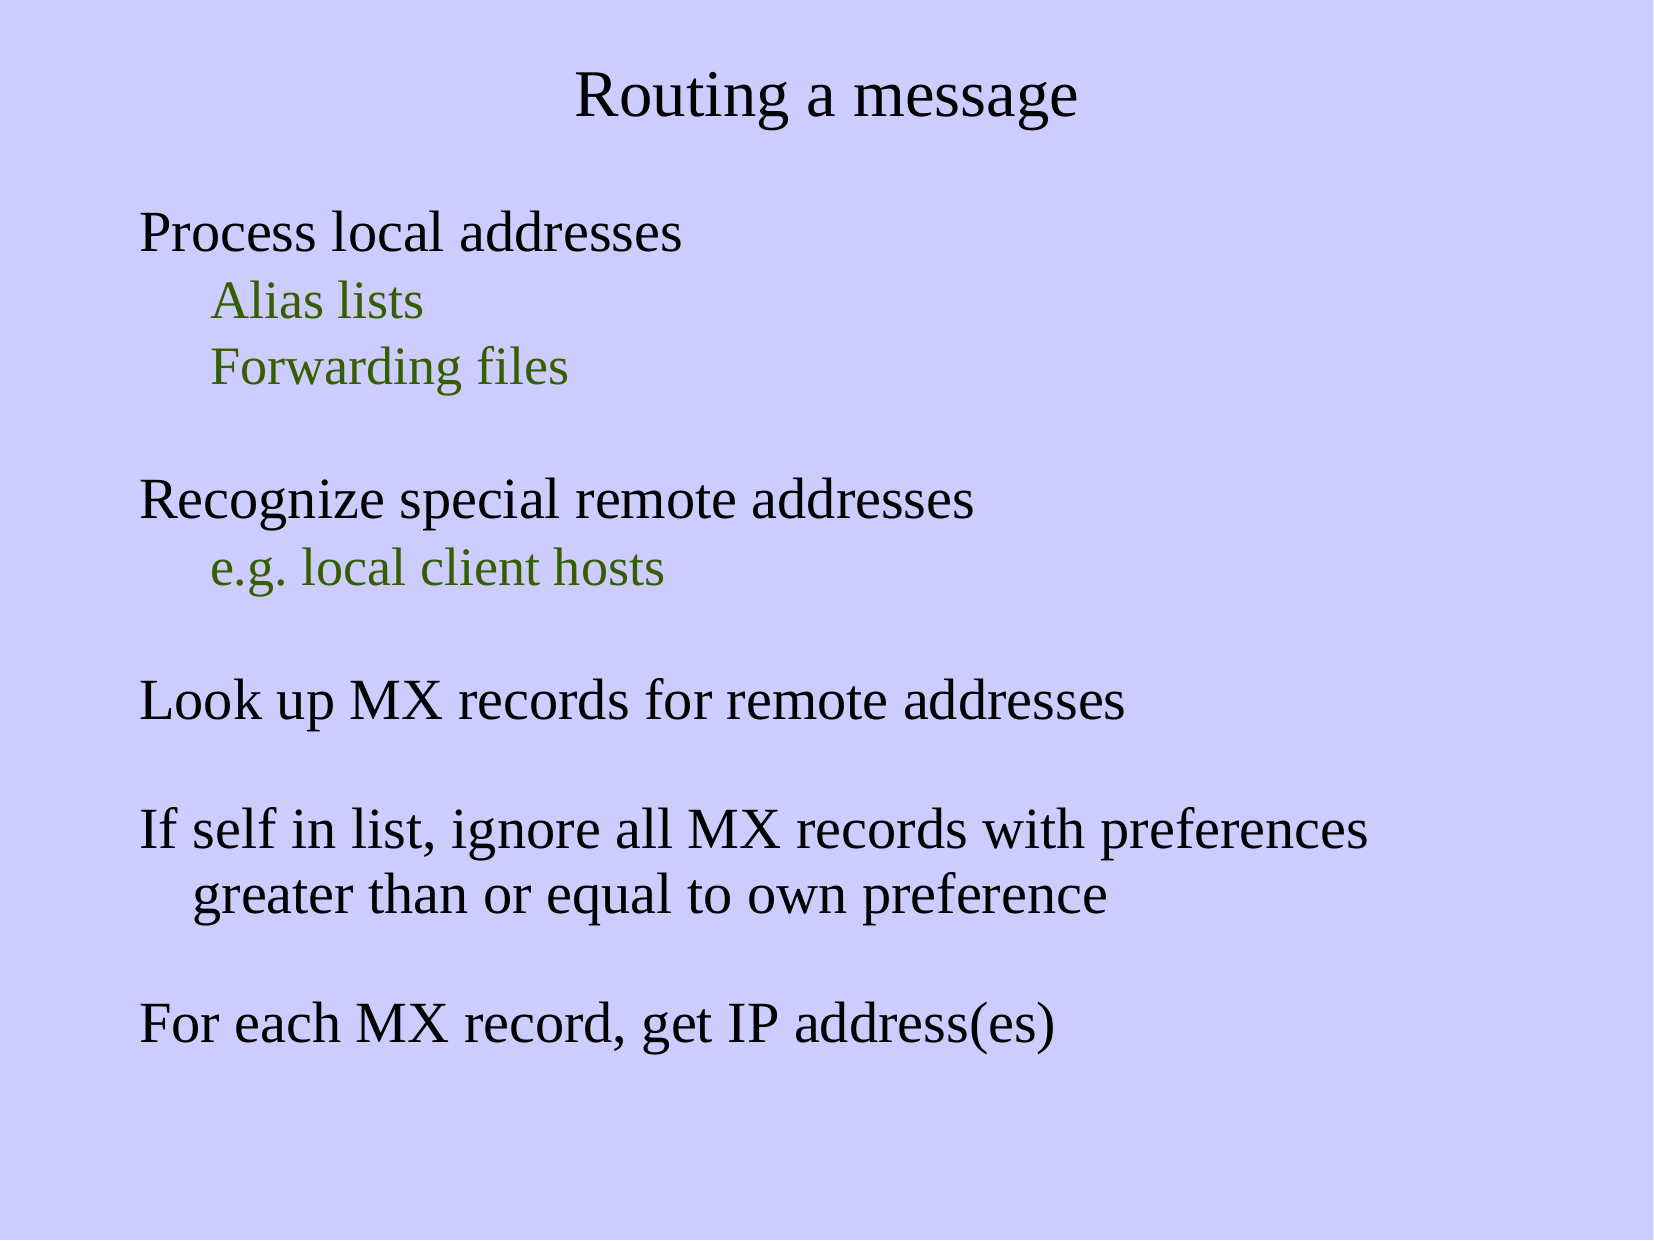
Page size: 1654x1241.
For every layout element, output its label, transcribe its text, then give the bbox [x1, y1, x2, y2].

title Routing a message [121, 17, 1534, 171]
list Process local addresses Alias lists Forwarding files Recognize special remote addresses e.g. local client hosts Look up MX records for remote addresses If self in list, ignore all MX records with preferences greater than or equal to own preference For each MX record, get IP address(es) [121, 199, 1534, 1241]
